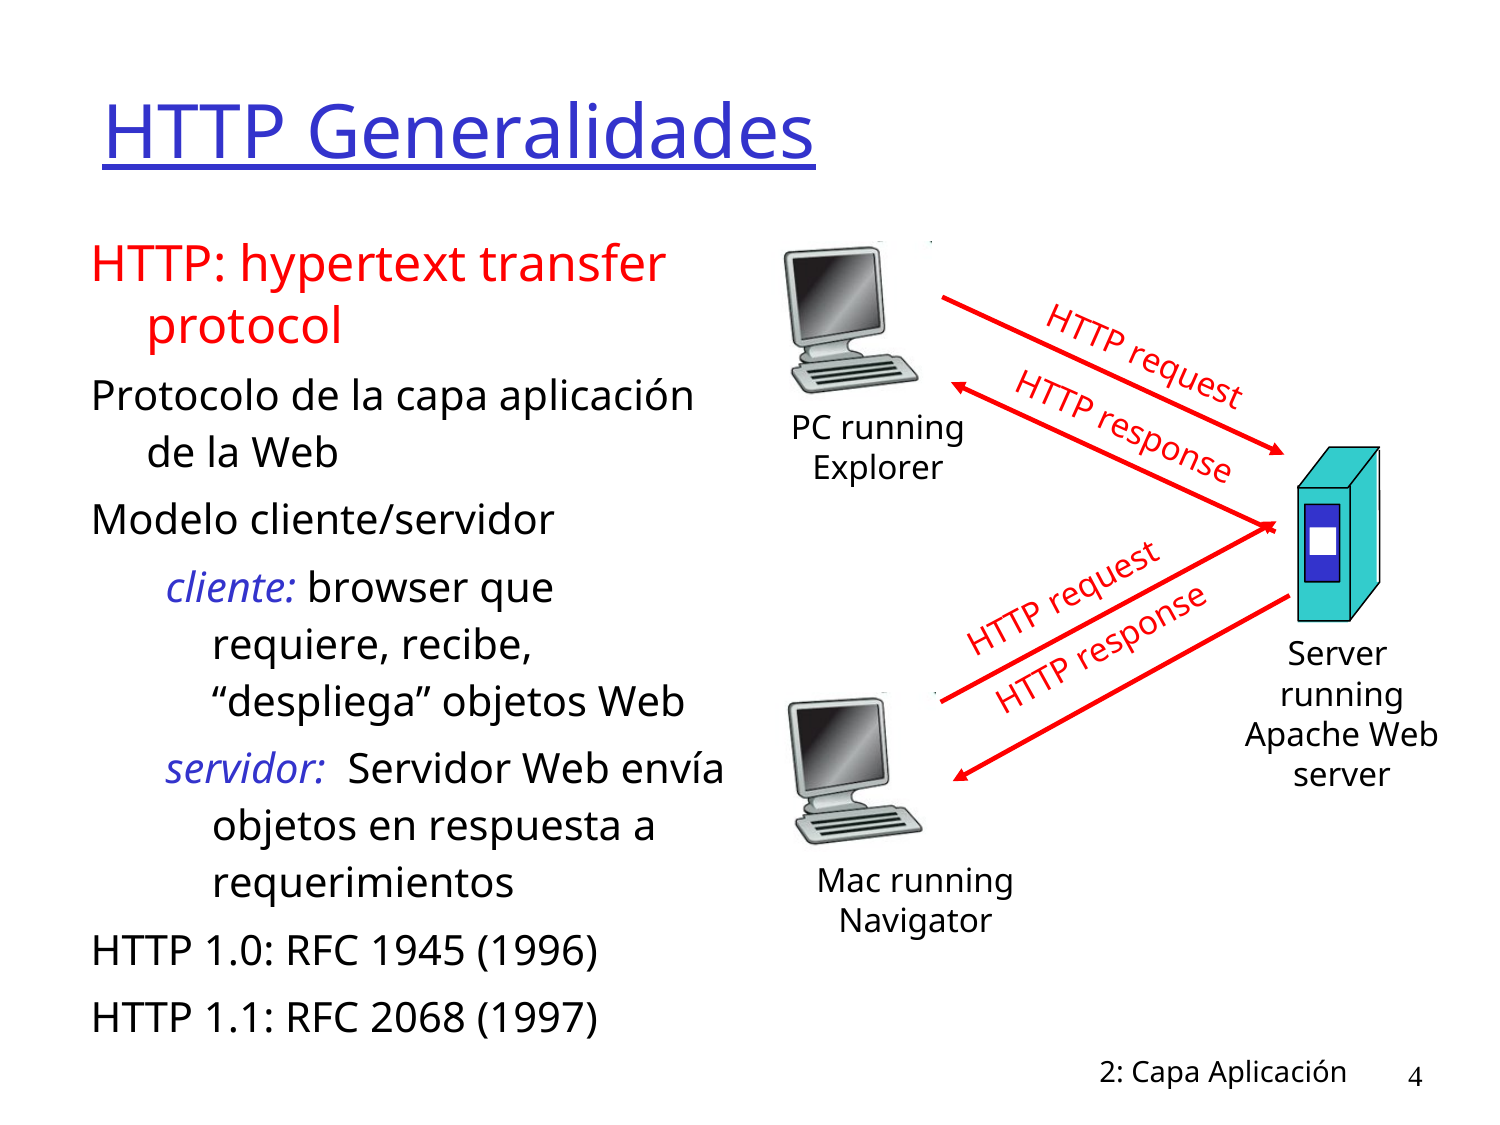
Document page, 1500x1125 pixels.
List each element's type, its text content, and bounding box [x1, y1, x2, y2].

text_box HTTP request [944, 519, 1182, 679]
picture [758, 692, 936, 852]
list HTTP: hypertext transfer protocol Protocolo de la capa aplicación de la Web Modelo cliente/servidor cliente: browser que requiere, recibe, “despliega” objetos Web servidor: Servidor Web envía objetos en respuesta a requerimientos HTTP 1.0: RFC 1945 (1996) HTTP 1.1: RFC 2068 (1997) [75, 224, 751, 1076]
text_box HTTP response [973, 562, 1230, 736]
text_box Server running Apache Web server [1229, 629, 1455, 801]
text_box PC running Explorer [775, 402, 981, 495]
text_box HTTP request [1023, 285, 1265, 431]
title HTTP Generalidades [87, 37, 1363, 225]
text_box HTTP response [992, 351, 1256, 506]
text_box Mac running Navigator [801, 856, 1030, 948]
text_box [1297, 447, 1380, 623]
picture [754, 241, 932, 401]
